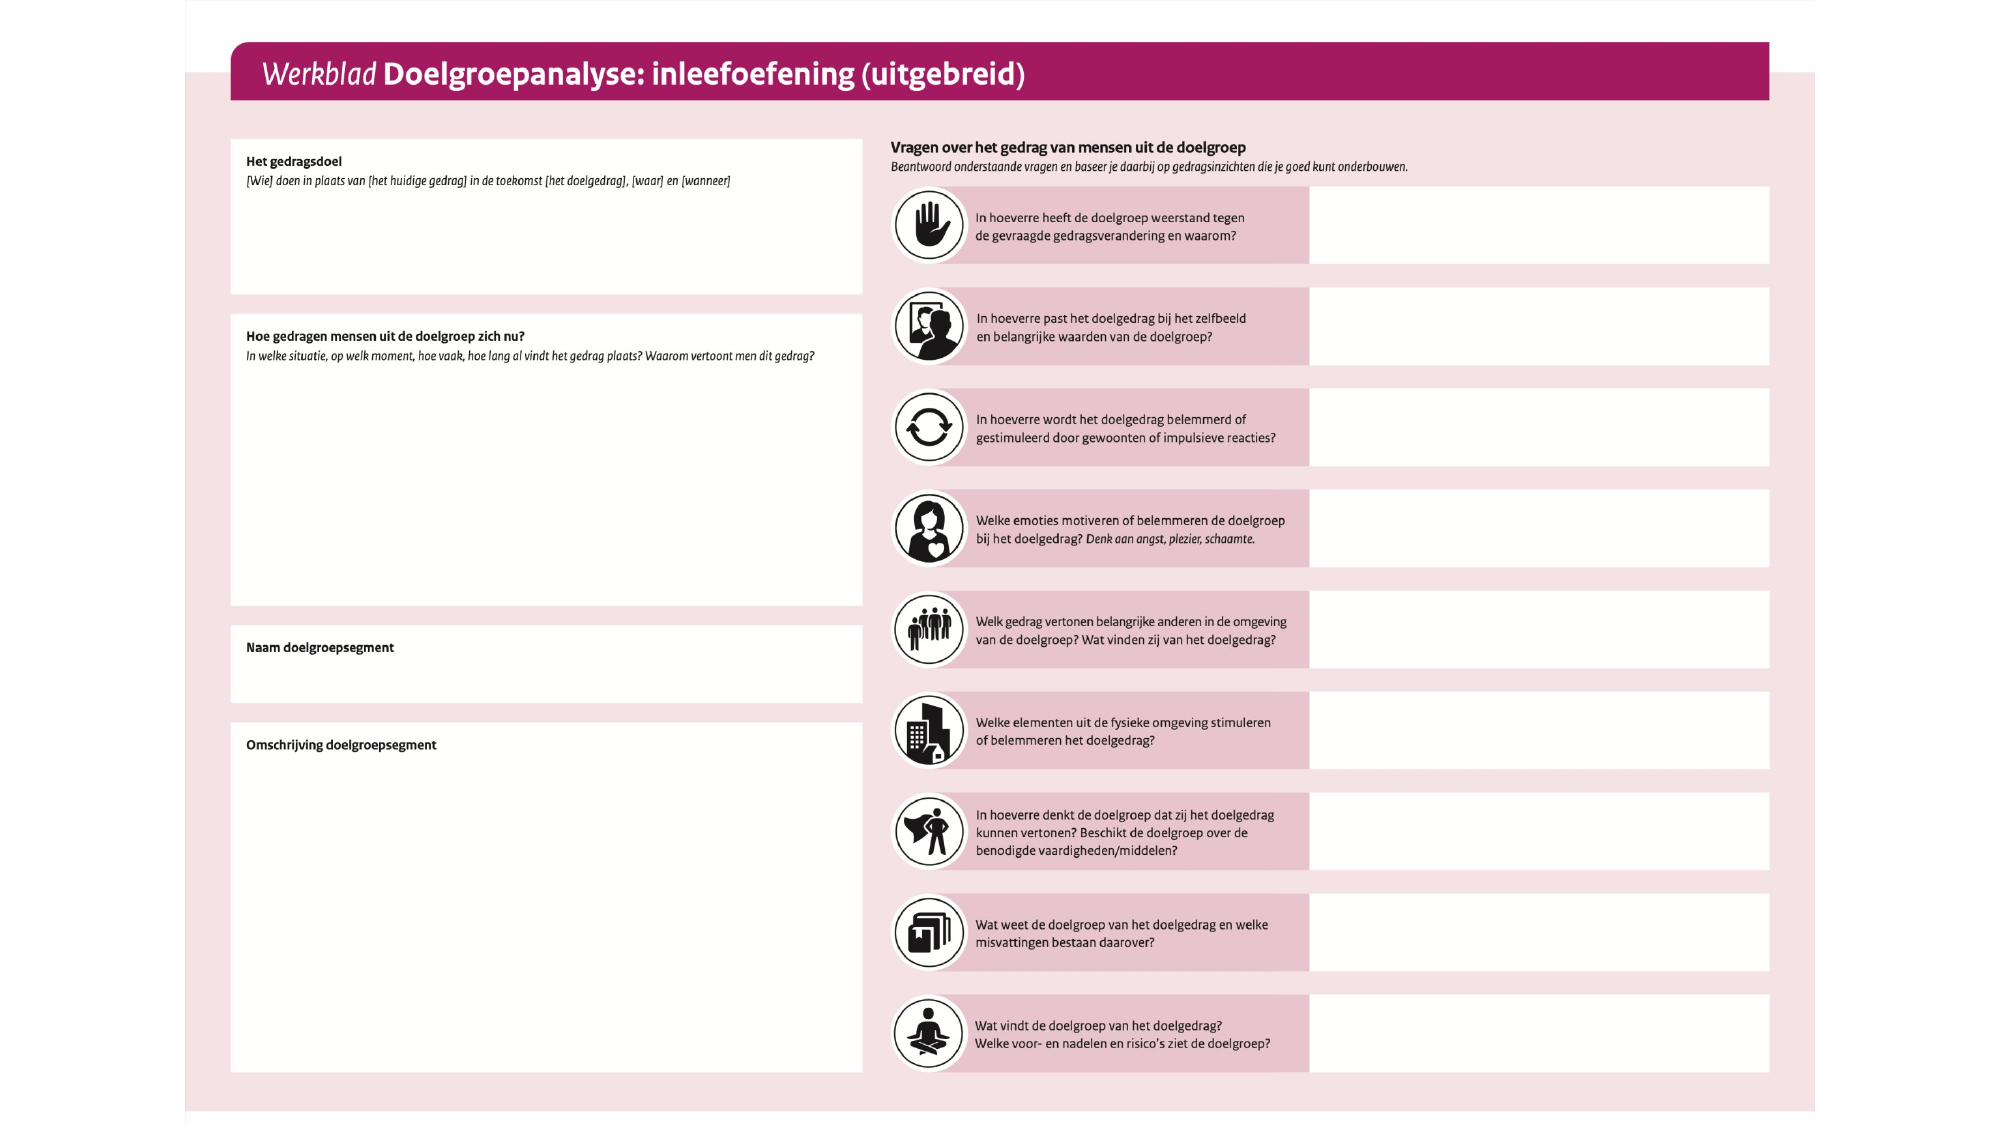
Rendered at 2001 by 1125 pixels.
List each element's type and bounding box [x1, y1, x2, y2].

picture [185, 0, 1815, 1125]
